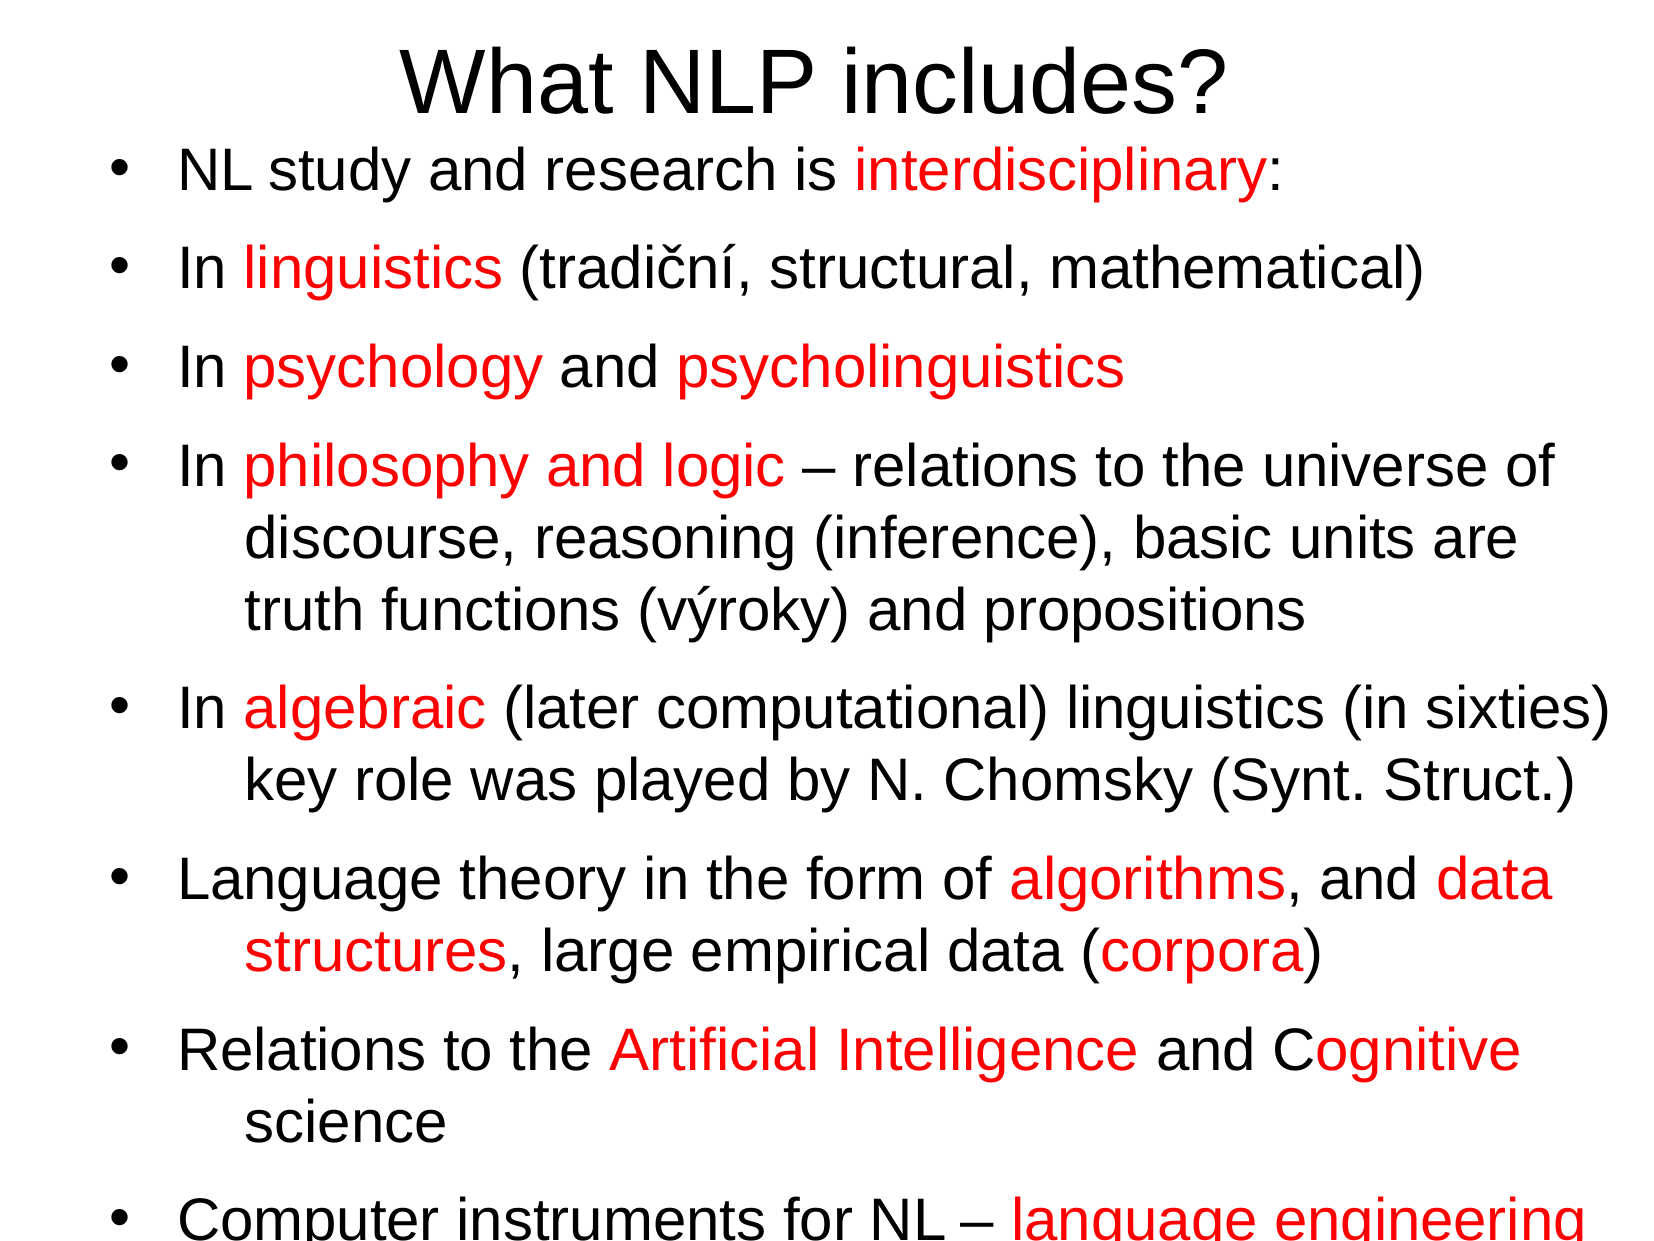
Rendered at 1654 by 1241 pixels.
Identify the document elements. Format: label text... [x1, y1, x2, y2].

list NL study and research is interdisciplinary: In linguistics (tradiční, structural, mathematical) In psychology and psycholinguistics In philosophy and logic – relations to the universe of discourse, reasoning (inference), basic units are truth functions (výroky) and propositions In algebraic (later computational) linguistics (in sixties) key role was played by N. Chomsky (Synt. Struct.) Language theory in the form of algorithms, and data structures, large empirical data (corpora) Relations to the Artificial Intelligence and Cognitive science Computer instruments for NL – language engineering [109, 130, 1654, 1241]
title What NLP includes? [64, 21, 1565, 83]
